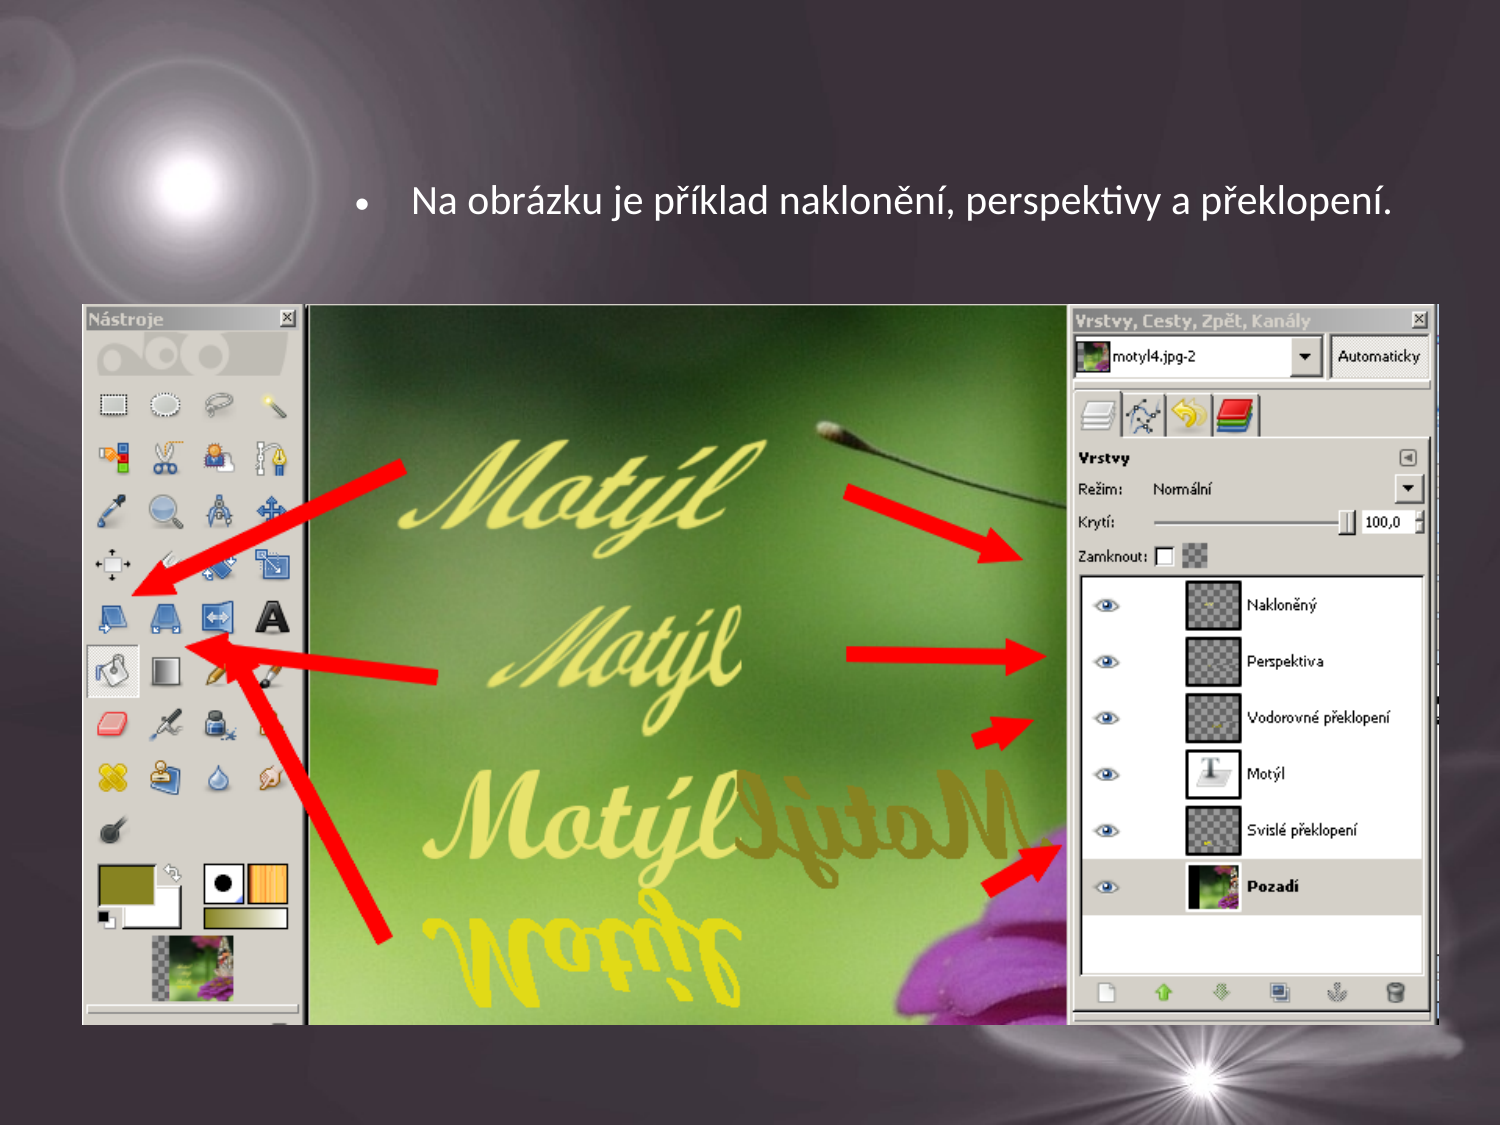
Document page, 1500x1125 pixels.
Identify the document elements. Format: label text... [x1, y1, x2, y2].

list Na obrázku je příklad naklonění, perspektivy a překlopení. [339, 175, 1418, 258]
picture [0, 0, 1500, 1125]
